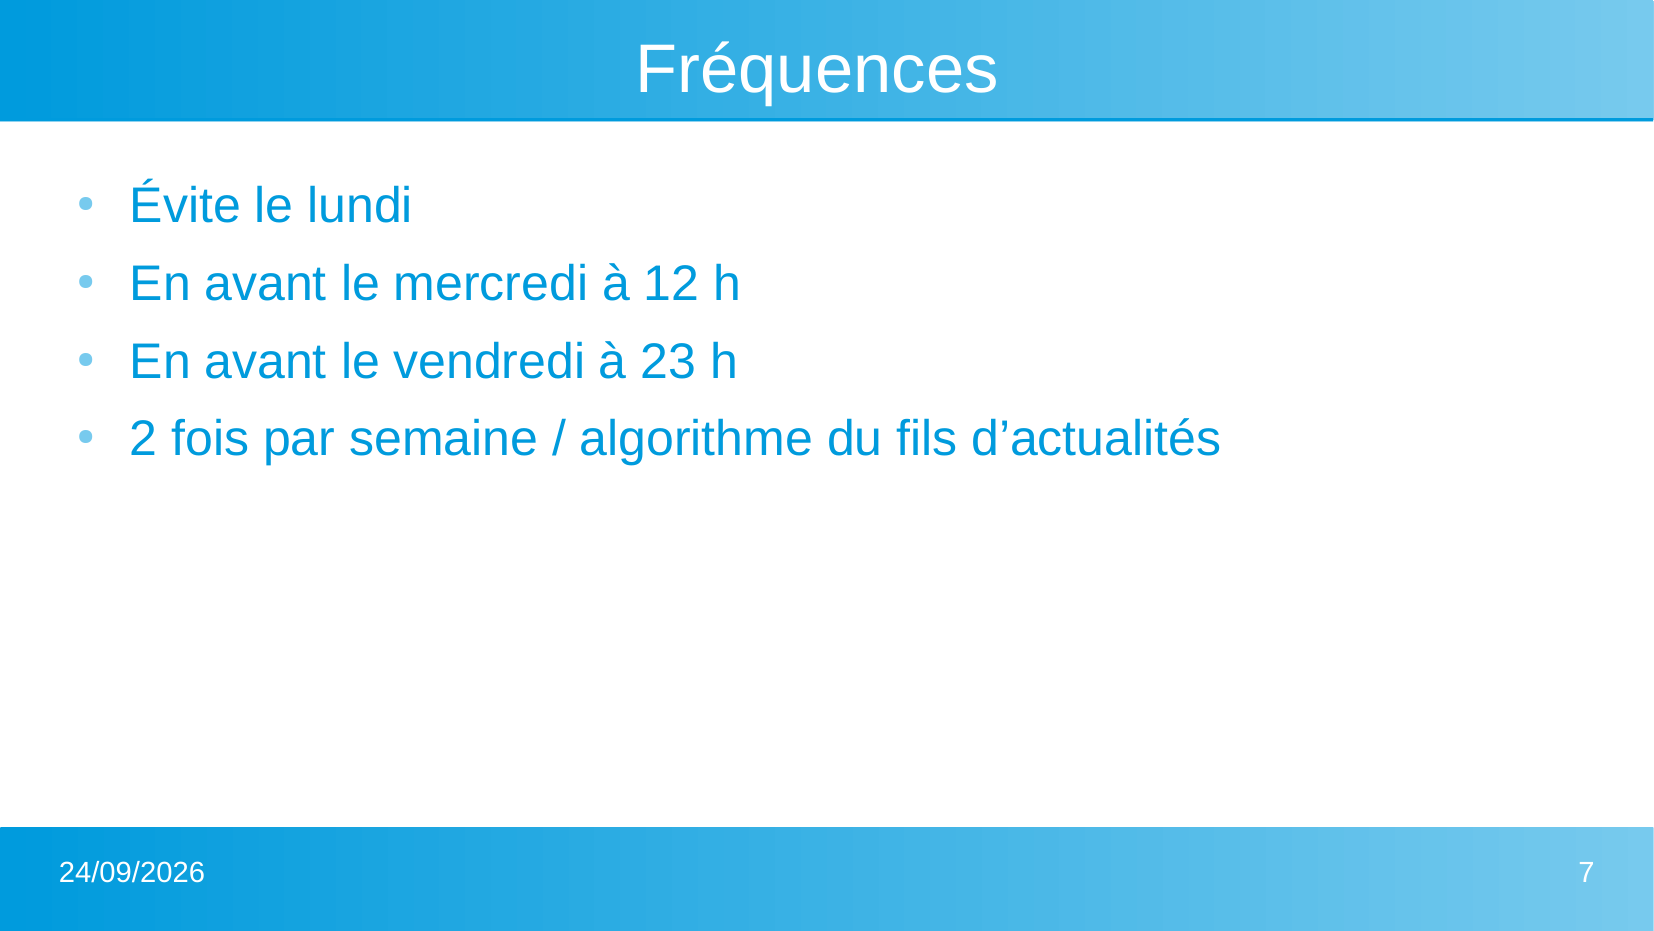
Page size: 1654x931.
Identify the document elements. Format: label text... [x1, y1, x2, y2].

title Fréquences [59, 29, 1595, 108]
list Évite le lundi En avant le mercredi à 12 h En avant le vendredi à 23 h 2 fois par semaine / algorithme du fils d’actualités [59, 177, 1595, 768]
